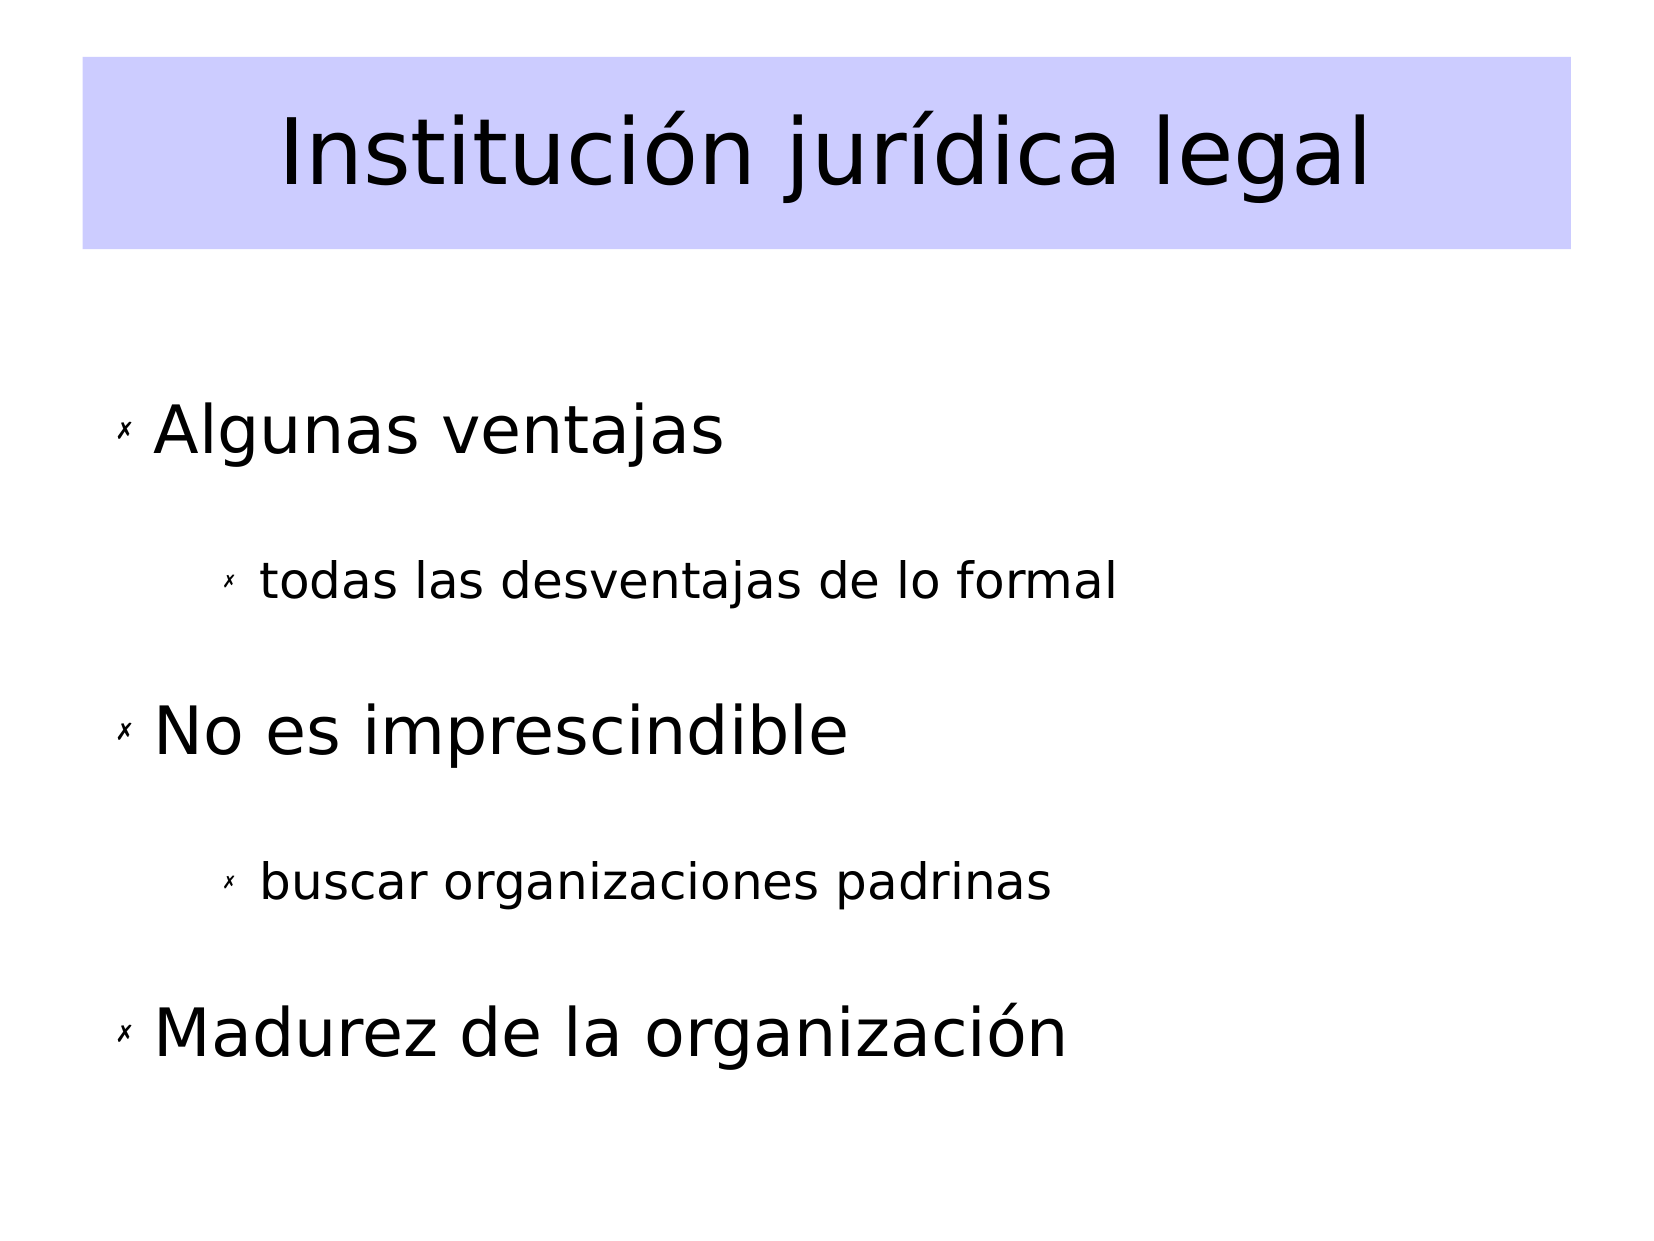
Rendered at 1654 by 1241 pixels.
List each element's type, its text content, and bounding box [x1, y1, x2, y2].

title Institución jurídica legal [82, 56, 1571, 250]
subtitle Algunas ventajas todas las desventajas de lo formal No es imprescindible buscar organizaciones padrinas Madurez de la organización [82, 354, 1571, 1109]
